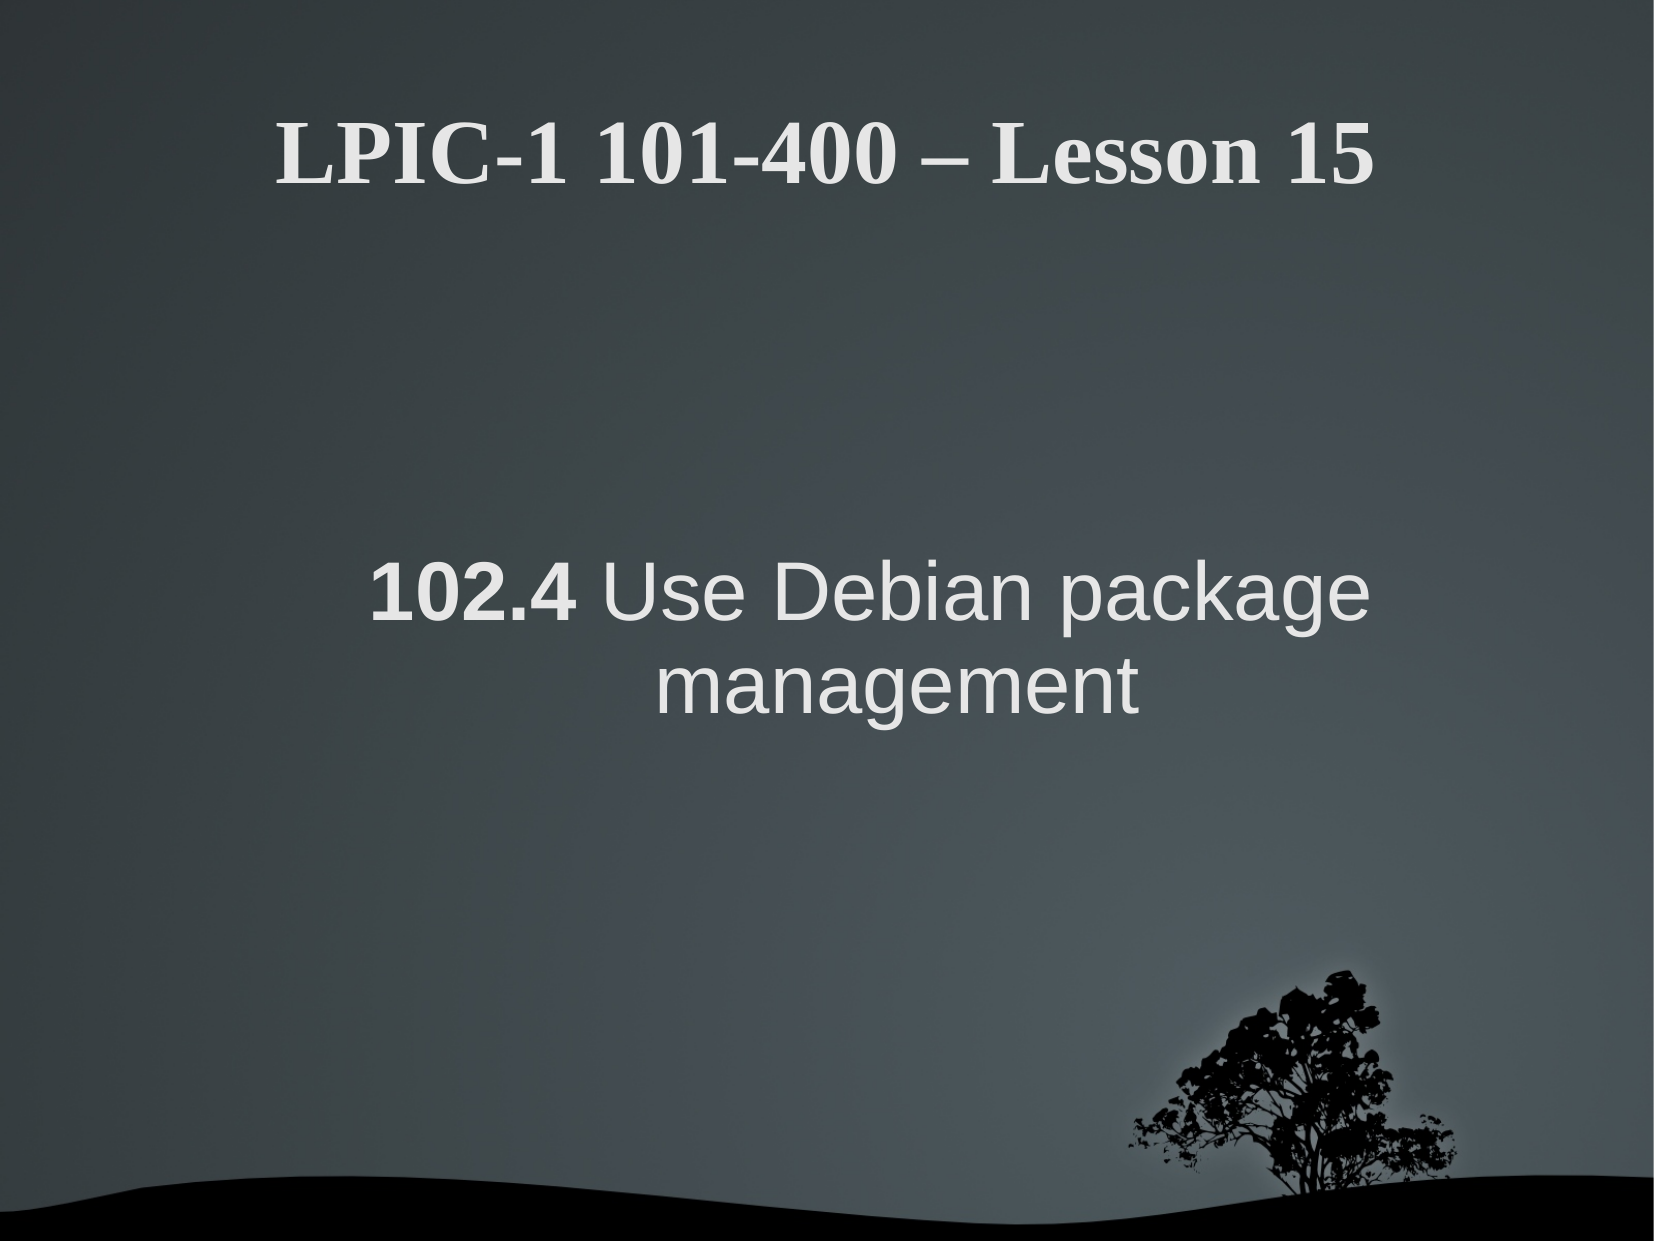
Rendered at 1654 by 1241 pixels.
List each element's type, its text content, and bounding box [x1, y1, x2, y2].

list 102.4 Use Debian package management [82, 290, 1571, 1109]
picture [0, 0, 1654, 1241]
title LPIC-1 101-400 – Lesson 15 [82, 49, 1571, 257]
